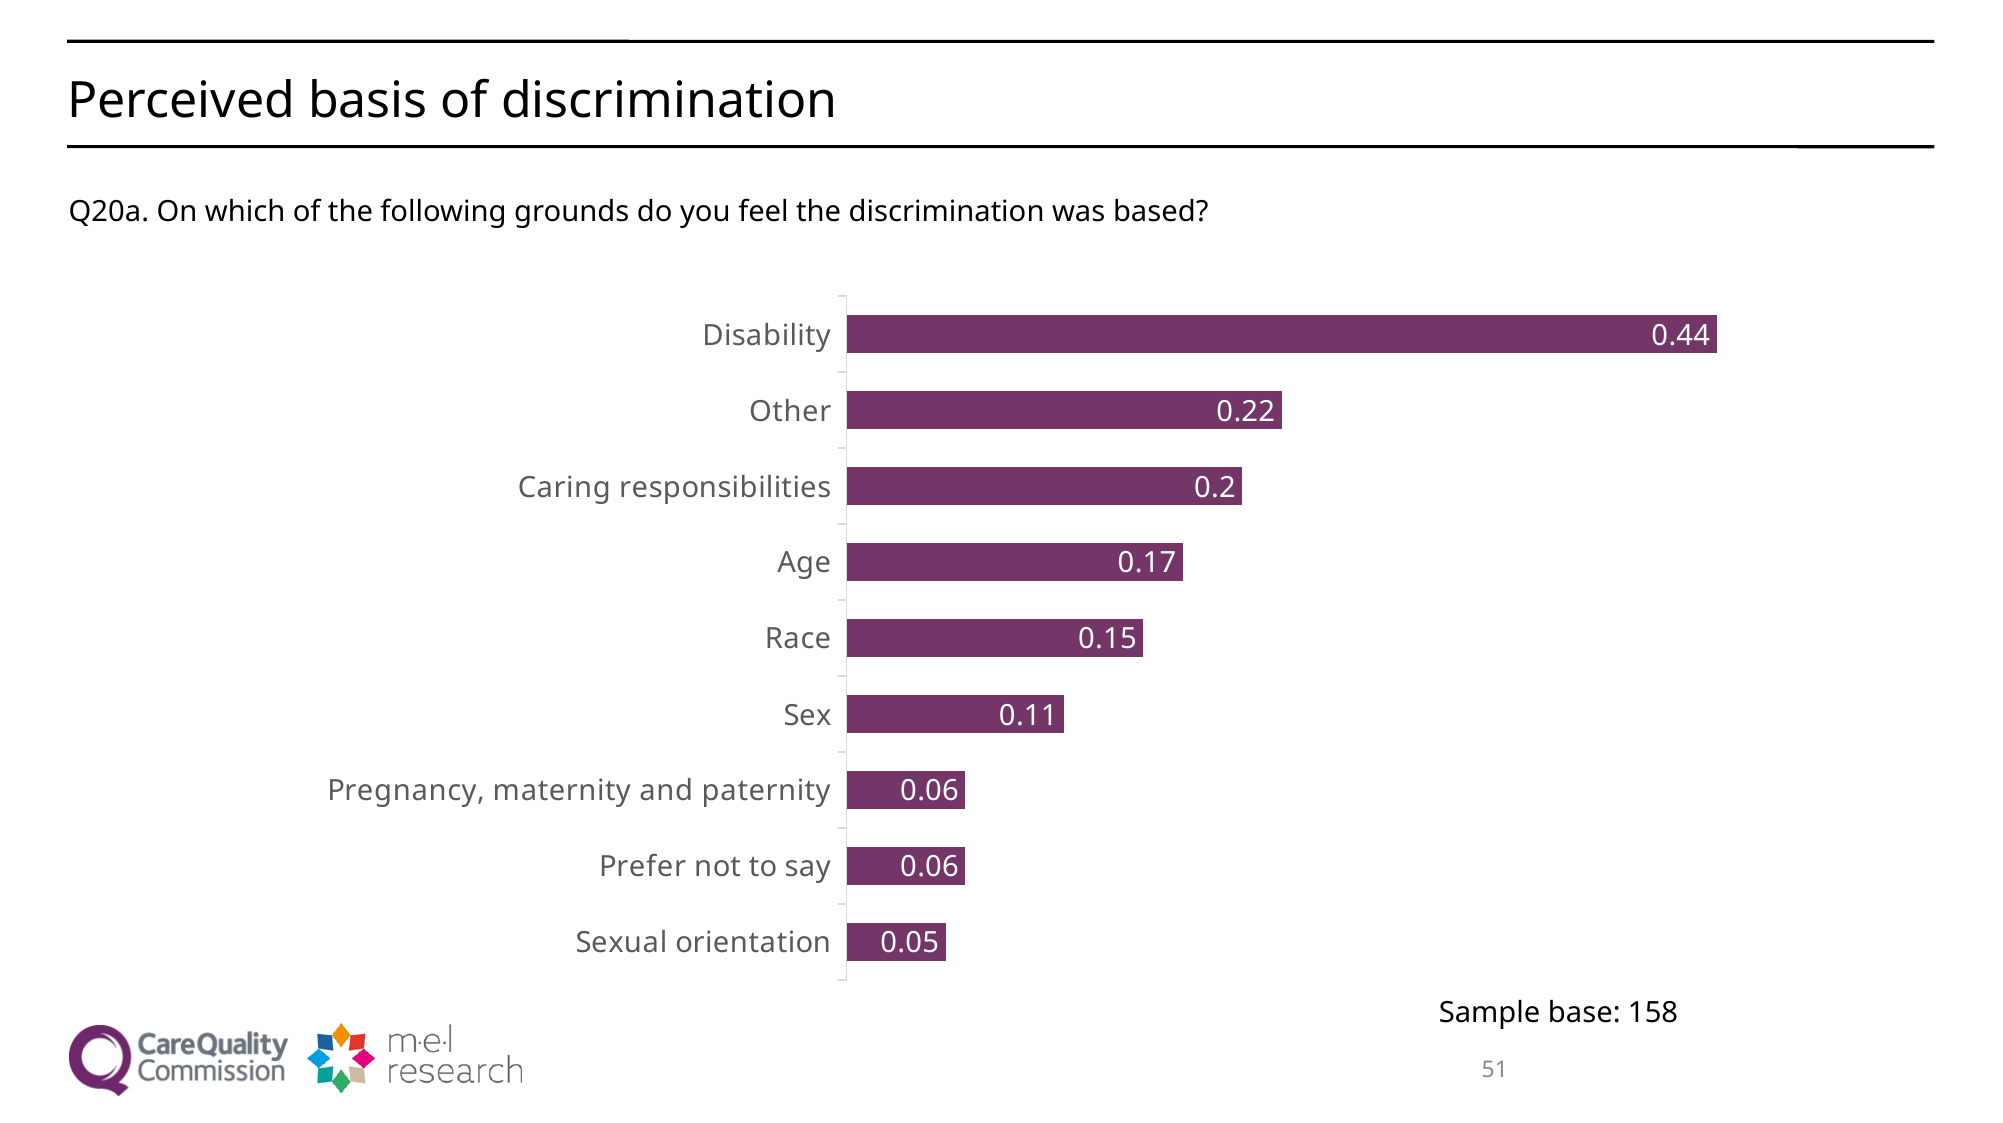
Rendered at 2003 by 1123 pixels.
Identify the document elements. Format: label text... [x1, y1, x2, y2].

text_box Sample base: 158 [1423, 986, 1696, 1037]
slide_number 51 [1466, 1039, 1934, 1100]
title Perceived basis of discrimination [67, 48, 1935, 136]
chart [295, 281, 1867, 995]
picture [67, 1023, 291, 1099]
picture [307, 1023, 522, 1093]
text_box Q20a. On which of the following grounds do you feel the discrimination was based? [69, 184, 1902, 227]
